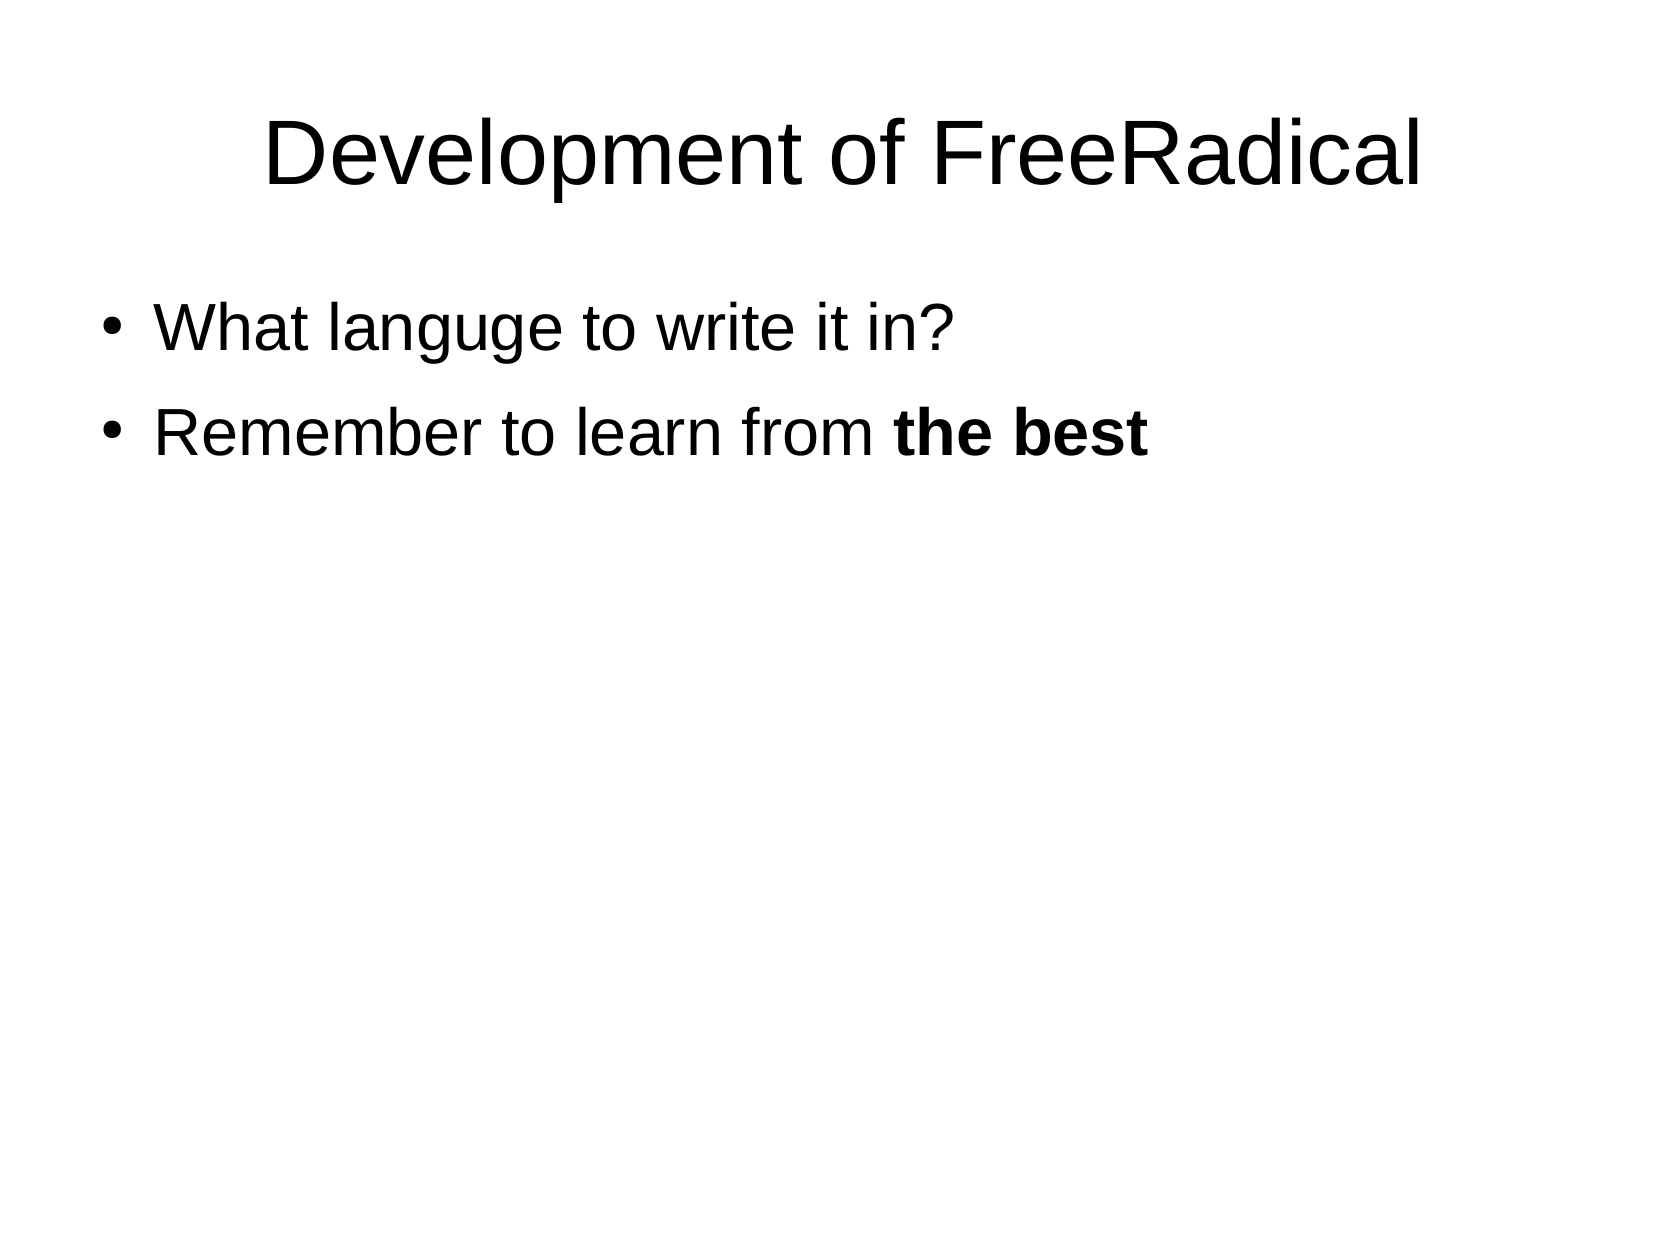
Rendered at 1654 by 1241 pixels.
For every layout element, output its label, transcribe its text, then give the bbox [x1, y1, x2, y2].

list What languge to write it in? Remember to learn from the best [82, 290, 1571, 1010]
title Development of FreeRadical [82, 49, 1571, 257]
